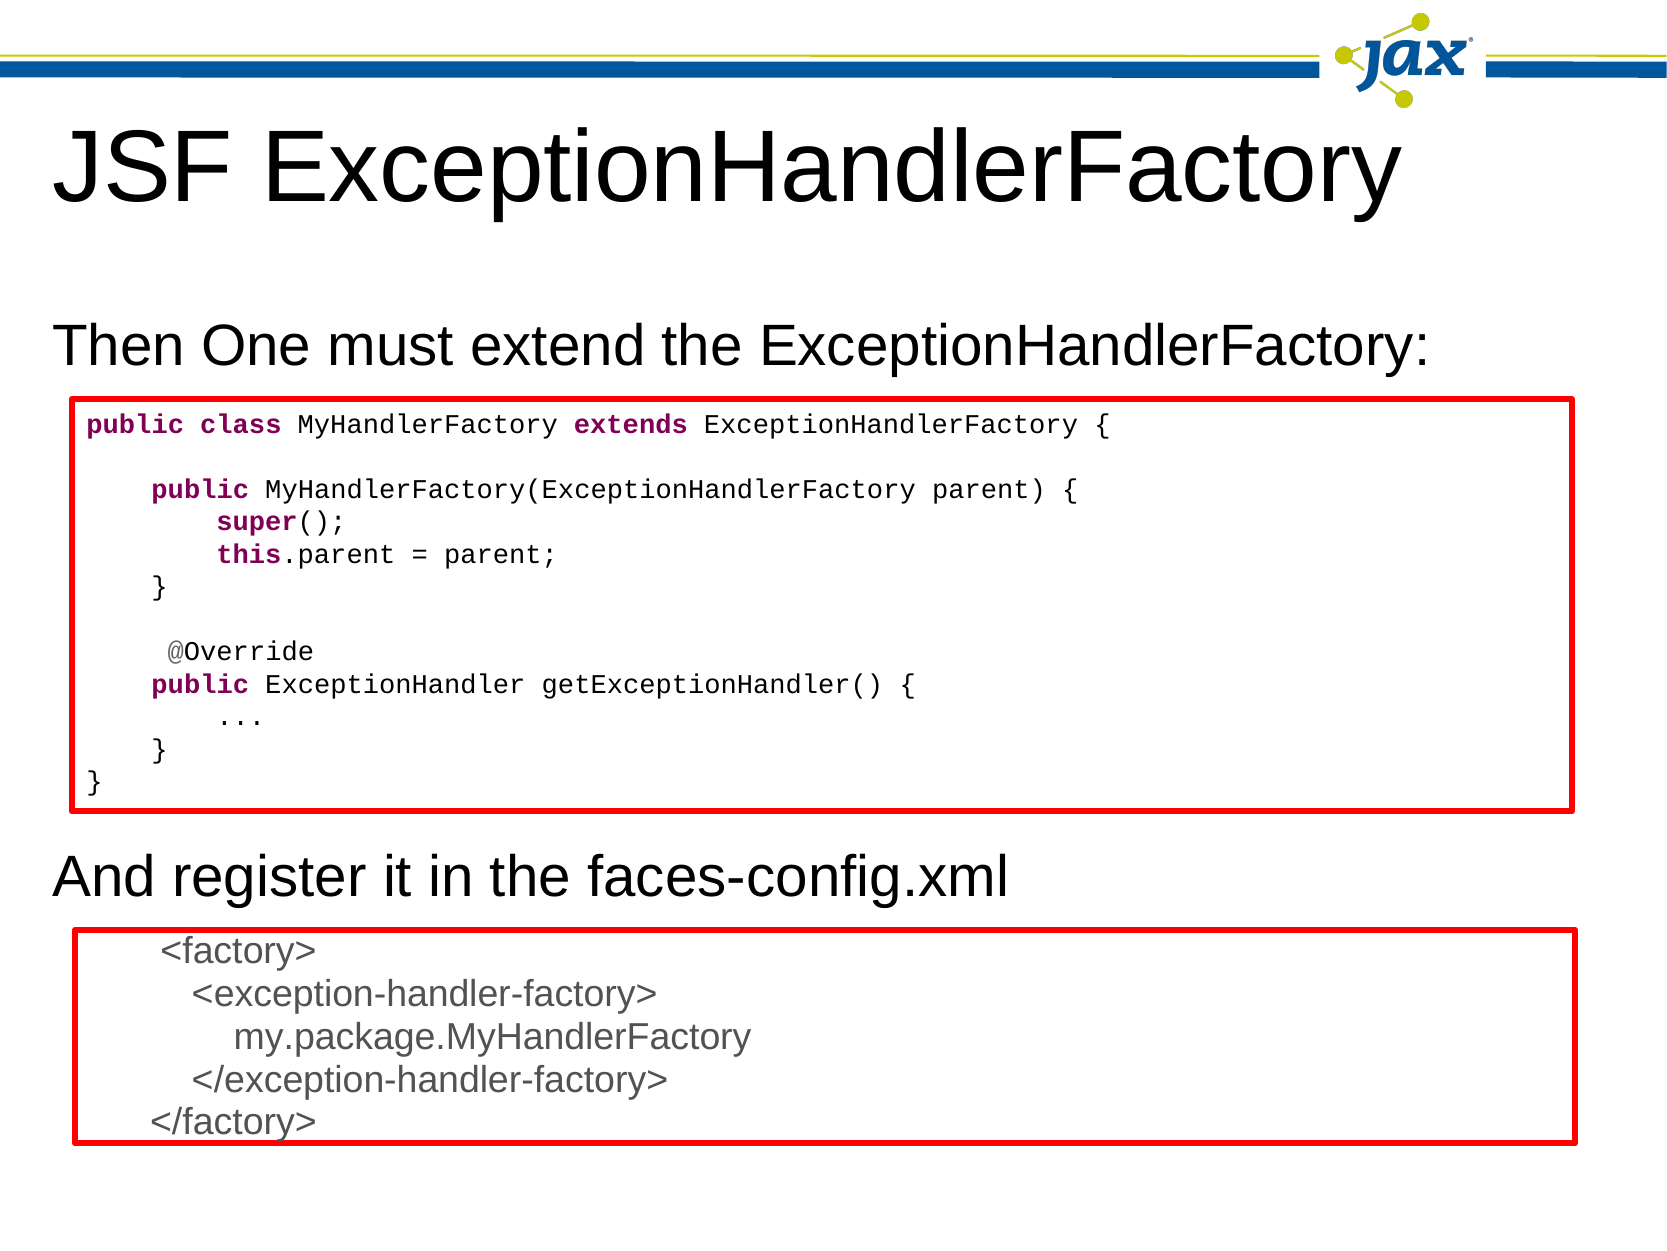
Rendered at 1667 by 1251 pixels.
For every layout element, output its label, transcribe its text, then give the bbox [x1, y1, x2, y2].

list Then One must extend the ExceptionHandlerFactory: And register it in the faces-config.xml [37, 300, 1613, 1126]
title JSF ExceptionHandlerFactory [37, 91, 1651, 230]
text_box <factory> <exception-handler-factory> my.package.MyHandlerFactory </exception-handler-factory> </factory> [75, 1126, 1576, 1144]
picture [1335, 13, 1473, 91]
